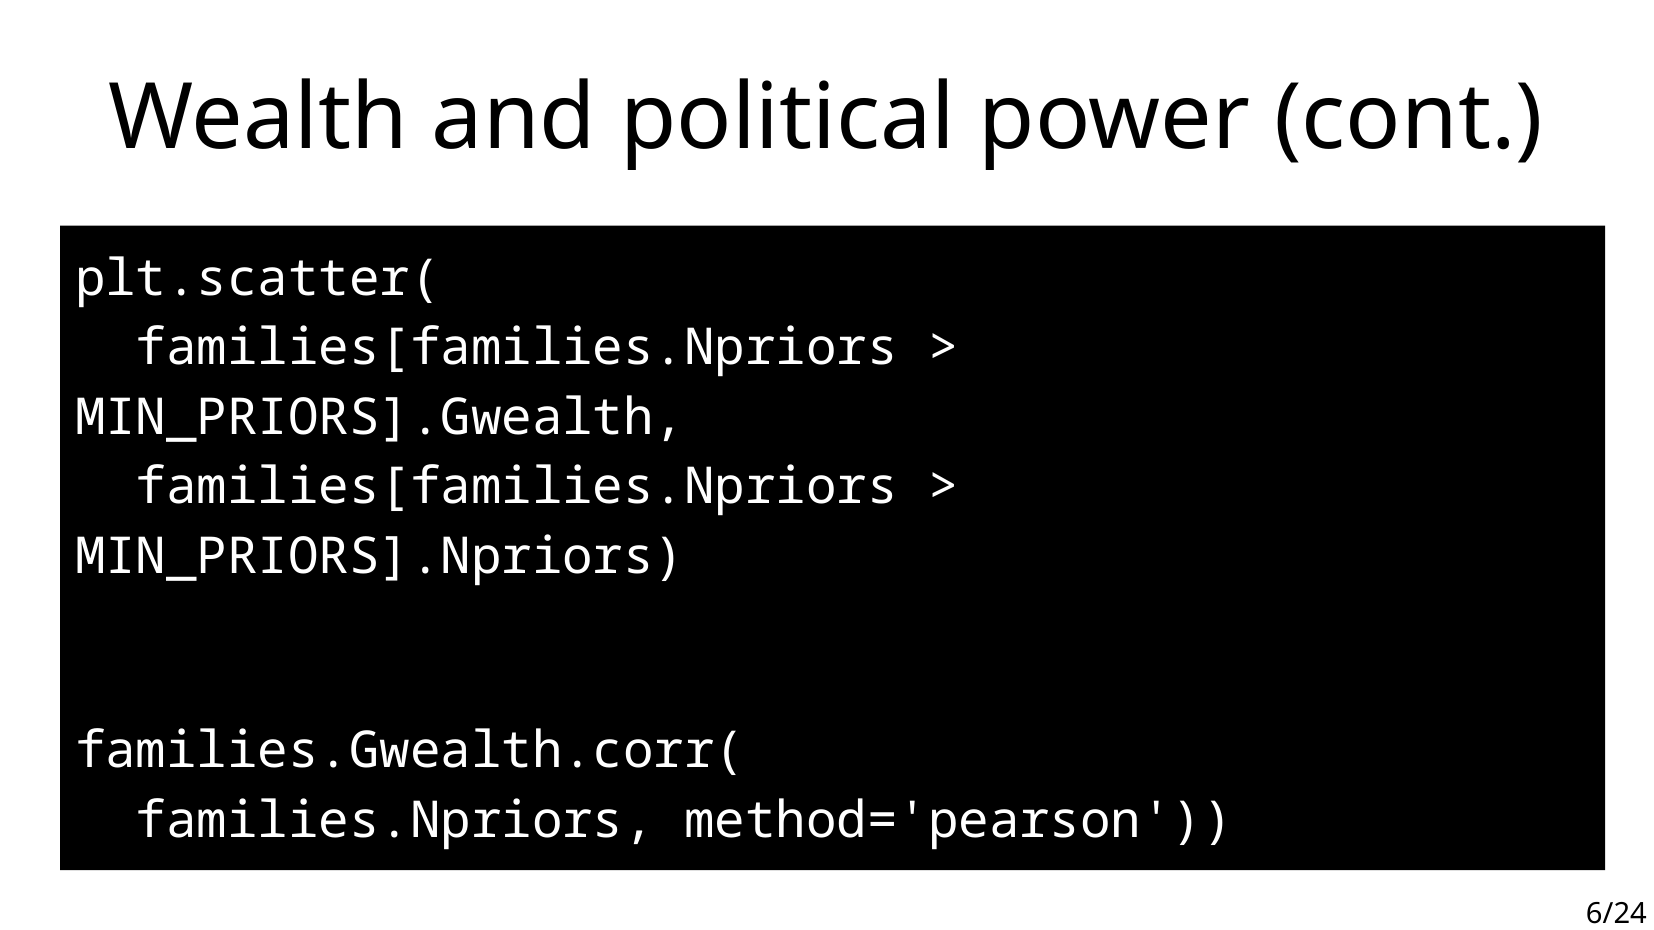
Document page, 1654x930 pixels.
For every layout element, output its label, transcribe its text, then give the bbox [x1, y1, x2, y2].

title Wealth and political power (cont.) [82, 1, 1571, 225]
list plt.scatter( families[families.Npriors > MIN_PRIORS].Gwealth, families[families.Npriors > MIN_PRIORS].Npriors) families.Gwealth.corr( families.Npriors, method='pearson')) [60, 225, 1606, 871]
